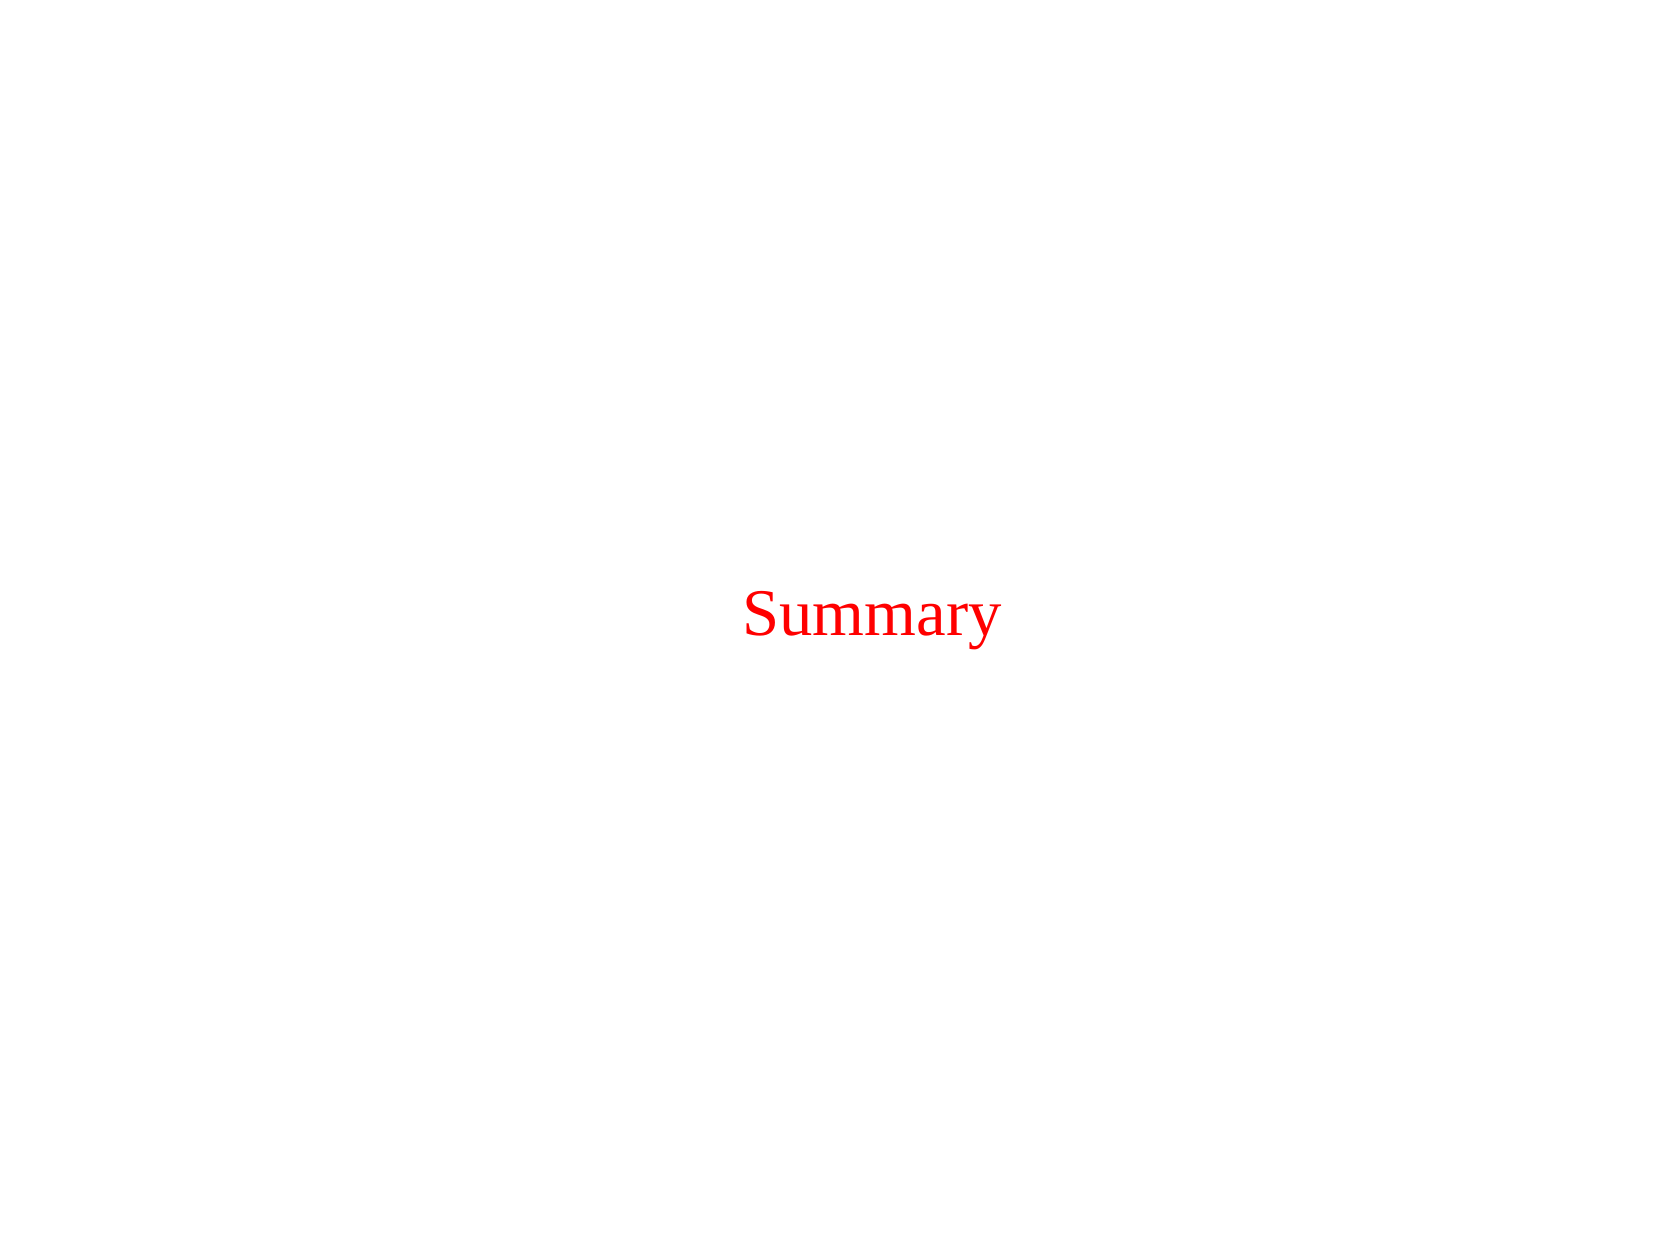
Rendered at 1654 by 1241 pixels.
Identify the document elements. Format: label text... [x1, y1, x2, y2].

text_box Summary [742, 576, 1002, 651]
